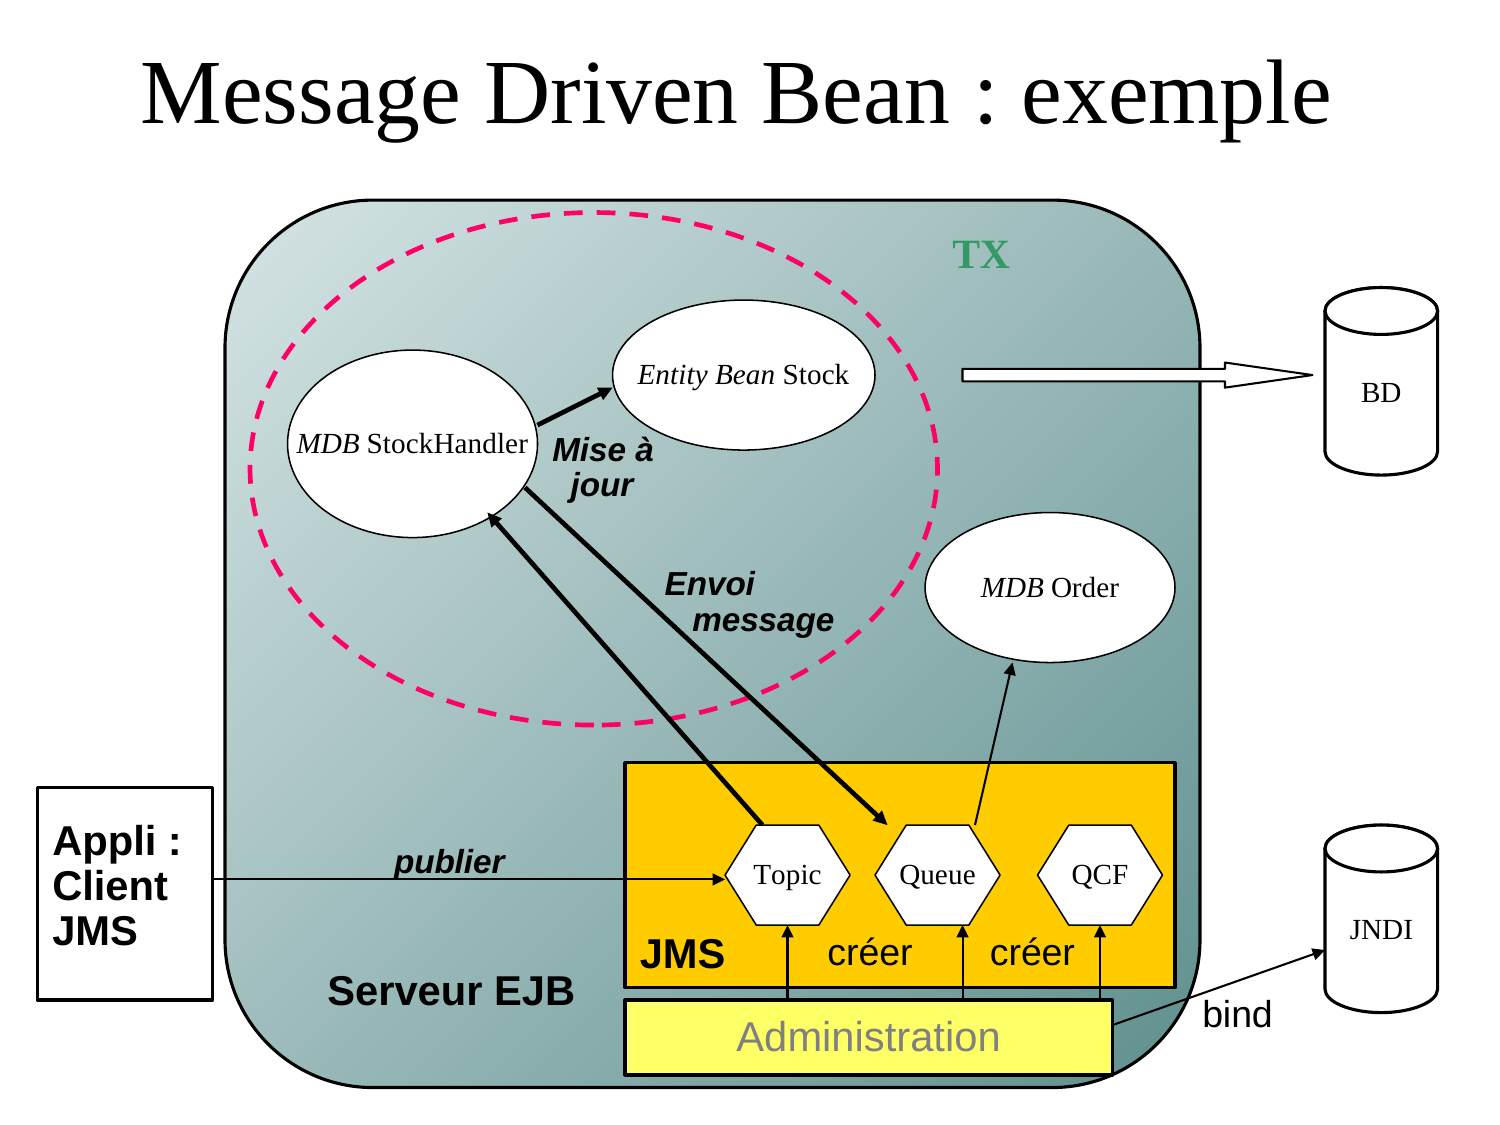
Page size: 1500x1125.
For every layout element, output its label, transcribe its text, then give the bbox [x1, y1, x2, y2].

text_box Serveur EJB [312, 962, 591, 1028]
text_box [1325, 990, 1438, 1013]
text_box MDB Order [962, 534, 1138, 641]
text_box [1113, 1001, 1187, 1075]
text_box JNDI [1325, 871, 1438, 990]
text_box Topic [748, 843, 827, 907]
text_box créer [975, 925, 1091, 986]
text_box [37, 787, 213, 1001]
text_box QCF [1060, 843, 1140, 907]
text_box [1325, 825, 1438, 871]
text_box Administration [624, 1000, 1113, 1076]
text_box Mise à jour [537, 425, 670, 521]
text_box Entity Bean Stock [651, 322, 837, 428]
text_box BD [1325, 334, 1438, 452]
text_box bind [1187, 987, 1289, 1048]
text_box JMS [624, 925, 741, 991]
text_box [1325, 287, 1438, 334]
title Message Driven Bean : exemple [99, 0, 1375, 188]
text_box publier [379, 837, 521, 893]
text_box Envoi message [649, 559, 851, 656]
text_box Appli : Client JMS [37, 812, 198, 978]
text_box MDB StockHandler [324, 377, 501, 510]
text_box [1325, 452, 1438, 476]
text_box créer [812, 925, 929, 986]
text_box Queue [898, 843, 977, 907]
text_box [225, 200, 1313, 1088]
text_box TX [937, 225, 1026, 291]
